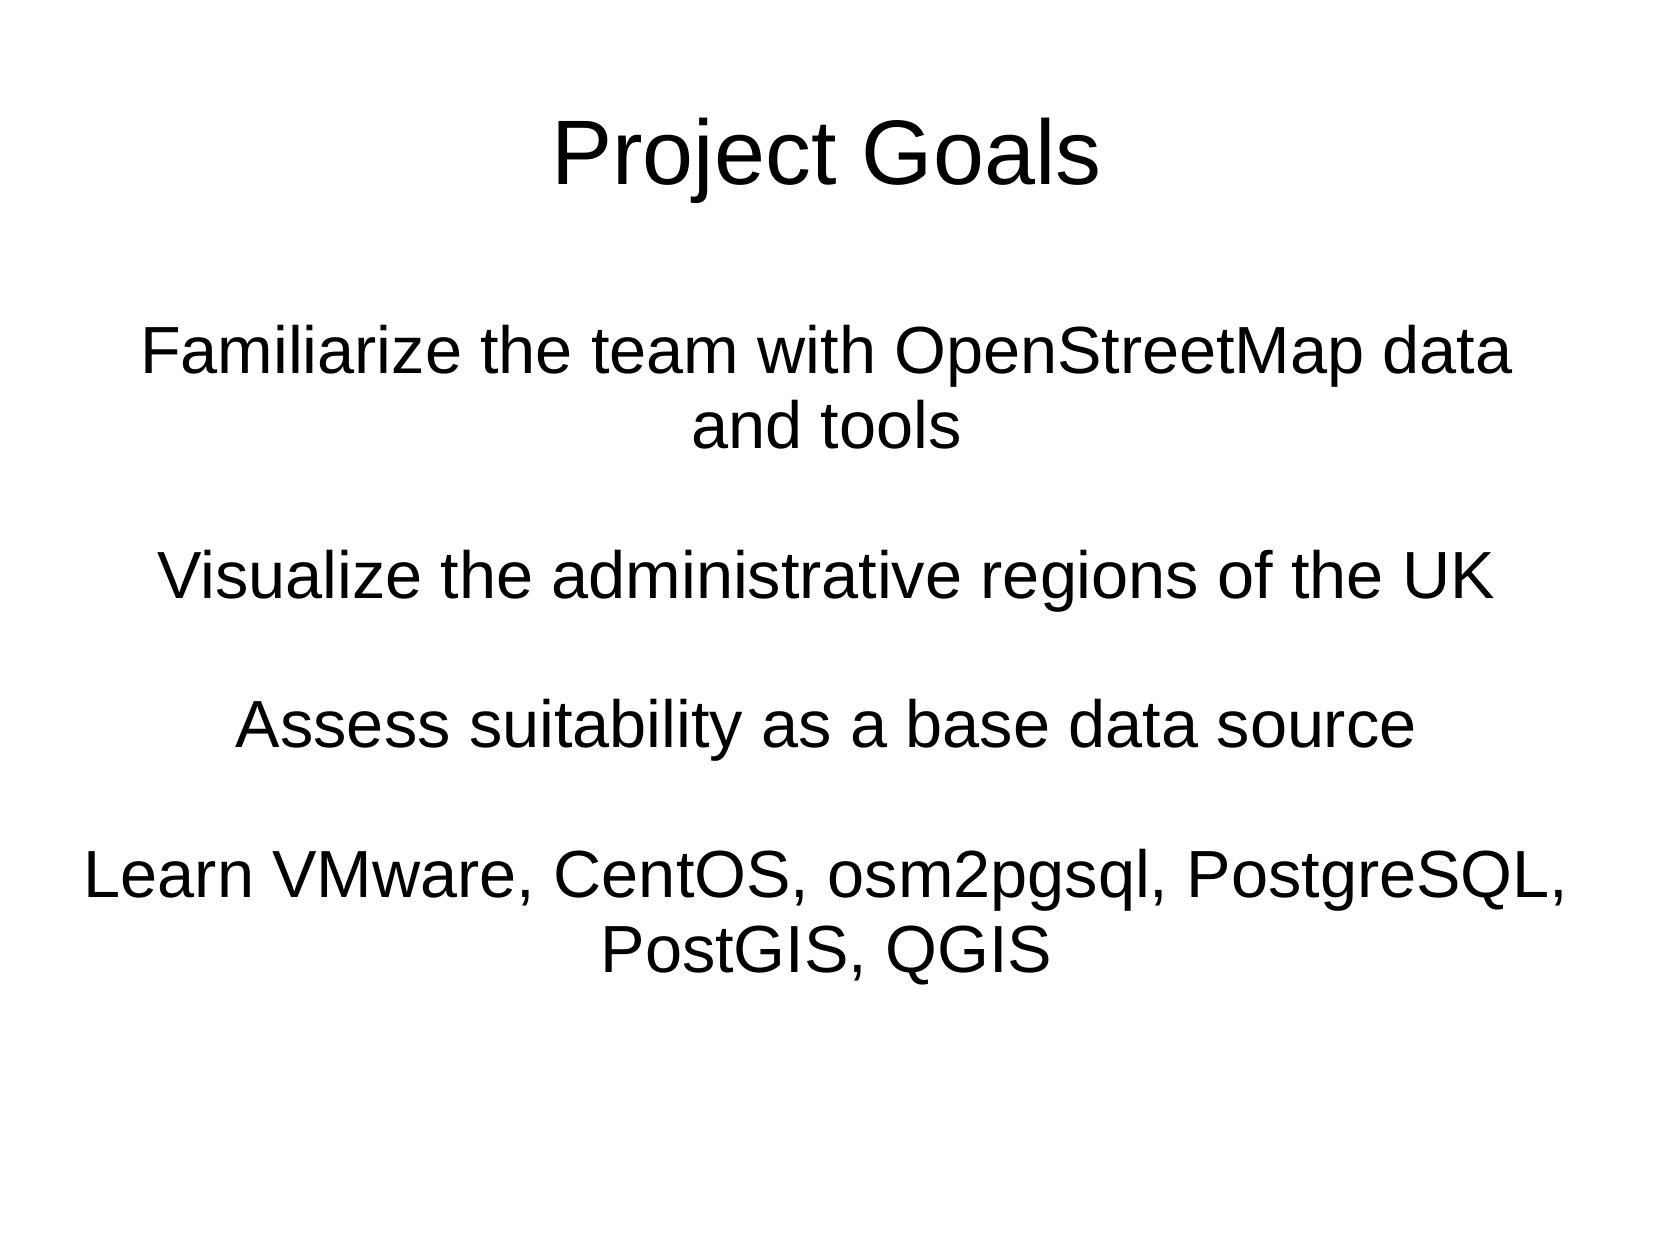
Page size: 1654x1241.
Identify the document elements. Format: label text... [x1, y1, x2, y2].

subtitle Familiarize the team with OpenStreetMap data and tools Visualize the administrative regions of the UK Assess suitability as a base data source Learn VMware, CentOS, osm2pgsql, PostgreSQL, PostGIS, QGIS [82, 290, 1571, 1010]
title Project Goals [82, 49, 1571, 257]
